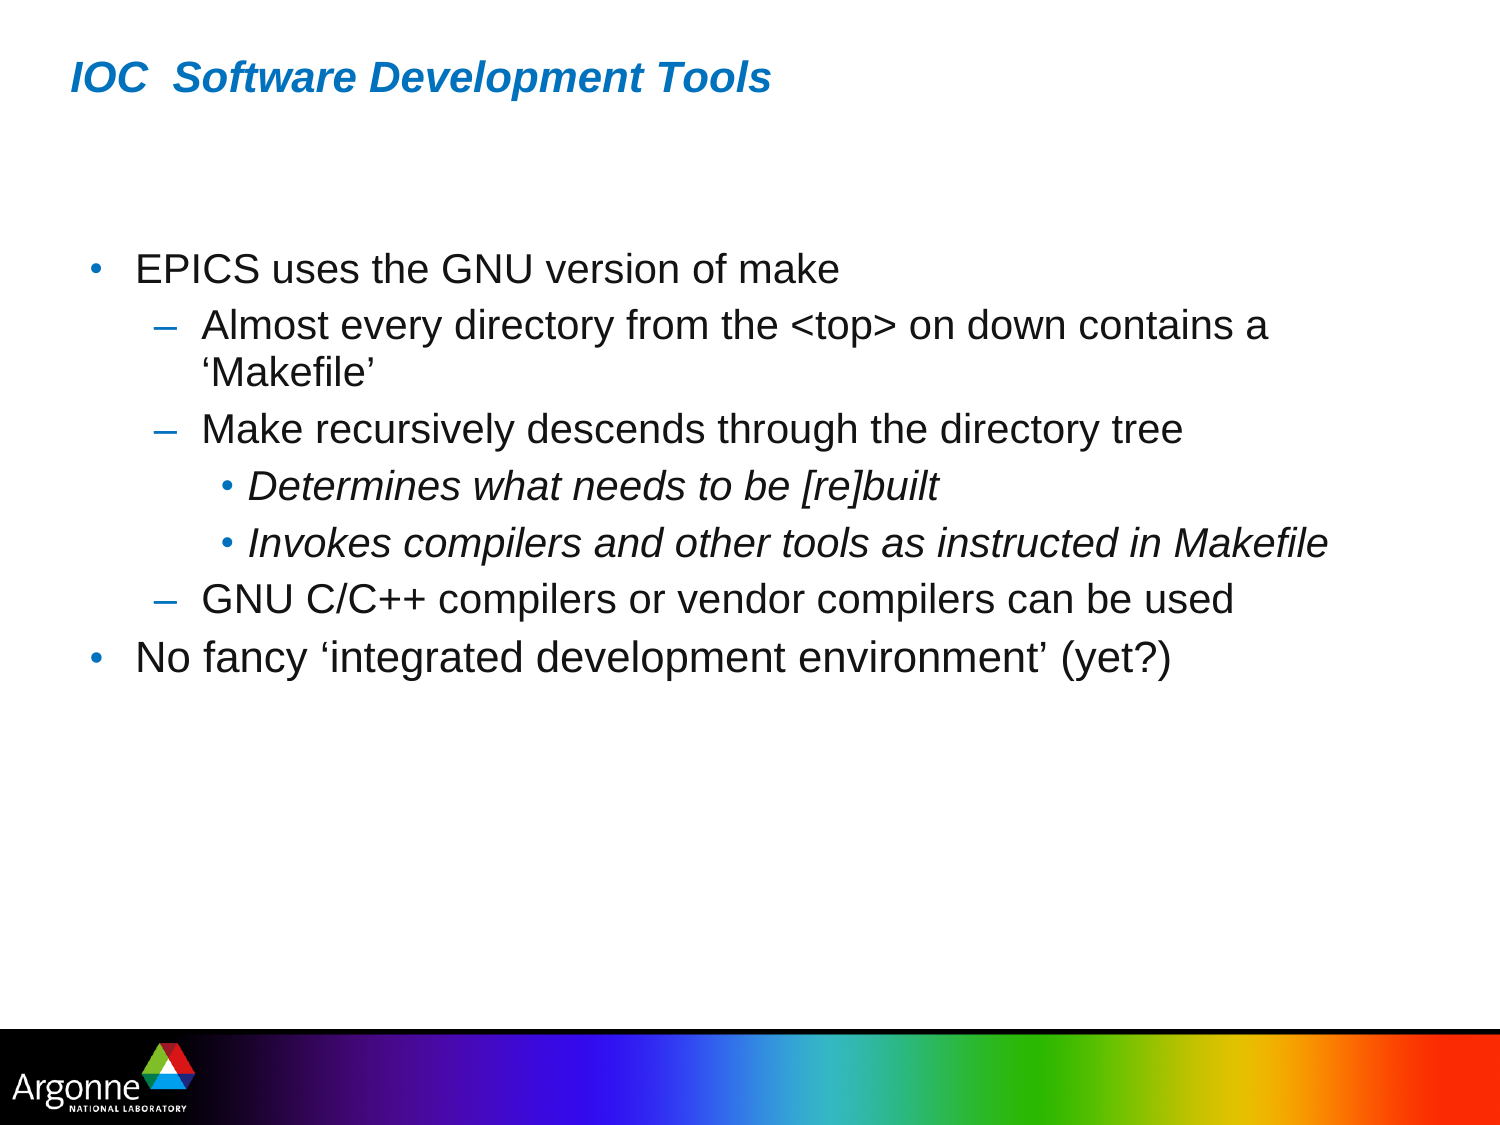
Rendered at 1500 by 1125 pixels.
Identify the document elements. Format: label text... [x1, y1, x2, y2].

list EPICS uses the GNU version of make Almost every directory from the <top> on down contains a ‘Makefile’ Make recursively descends through the directory tree Determines what needs to be [re]built Invokes compilers and other tools as instructed in Makefile GNU C/C++ compilers or vendor compilers can be used No fancy ‘integrated development environment’ (yet?) [74, 237, 1407, 721]
picture [0, 1029, 1500, 1125]
title IOC Software Development Tools [55, 57, 1361, 113]
